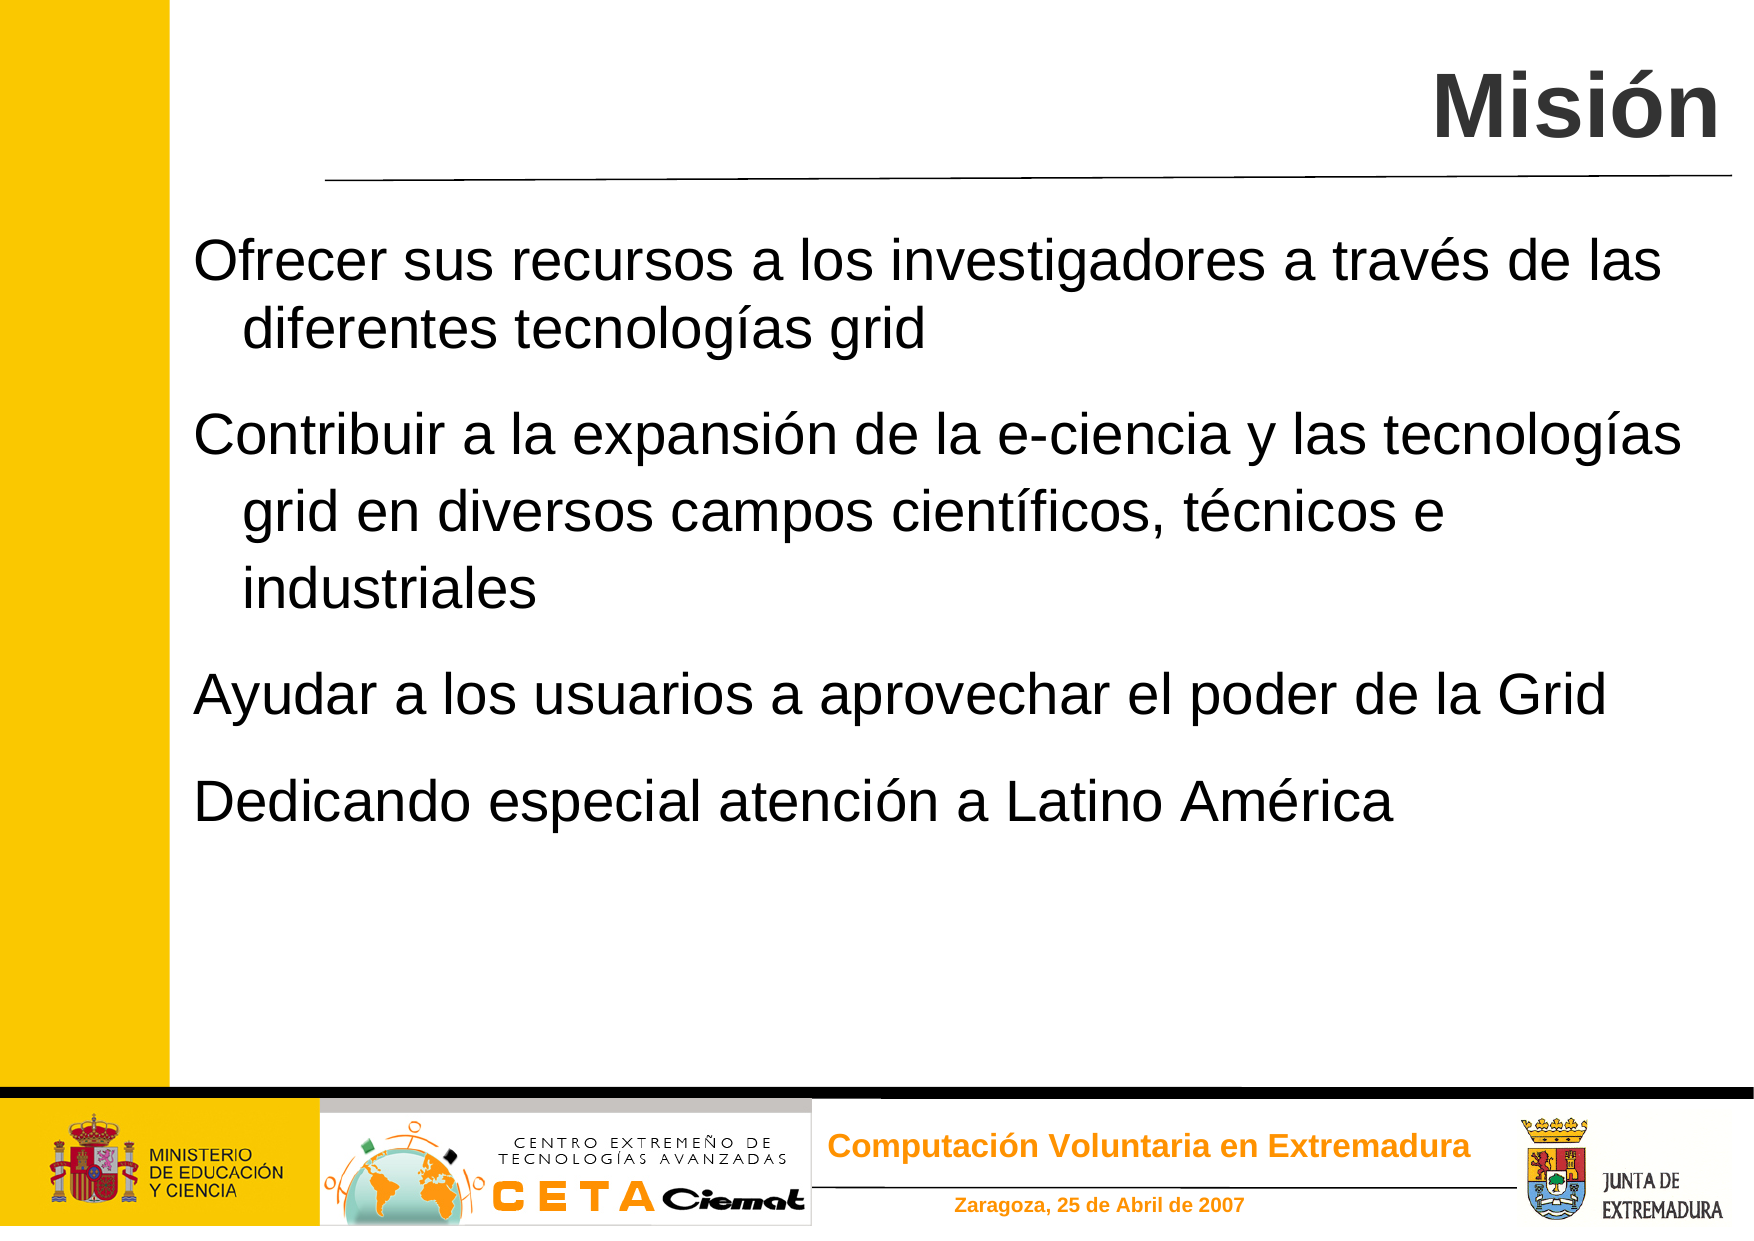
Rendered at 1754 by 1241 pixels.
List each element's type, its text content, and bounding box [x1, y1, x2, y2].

picture [0, 1098, 812, 1226]
list Ofrecer sus recursos a los investigadores a través de las diferentes tecnologías grid Contribuir a la expansión de la e-ciencia y las tecnologías grid en diversos campos científicos, técnicos e industriales Ayudar a los usuarios a aprovechar el poder de la Grid Dedicando especial atención a Latino América [175, 225, 1734, 903]
picture [1517, 1109, 1732, 1227]
title Misión [146, 46, 1722, 161]
